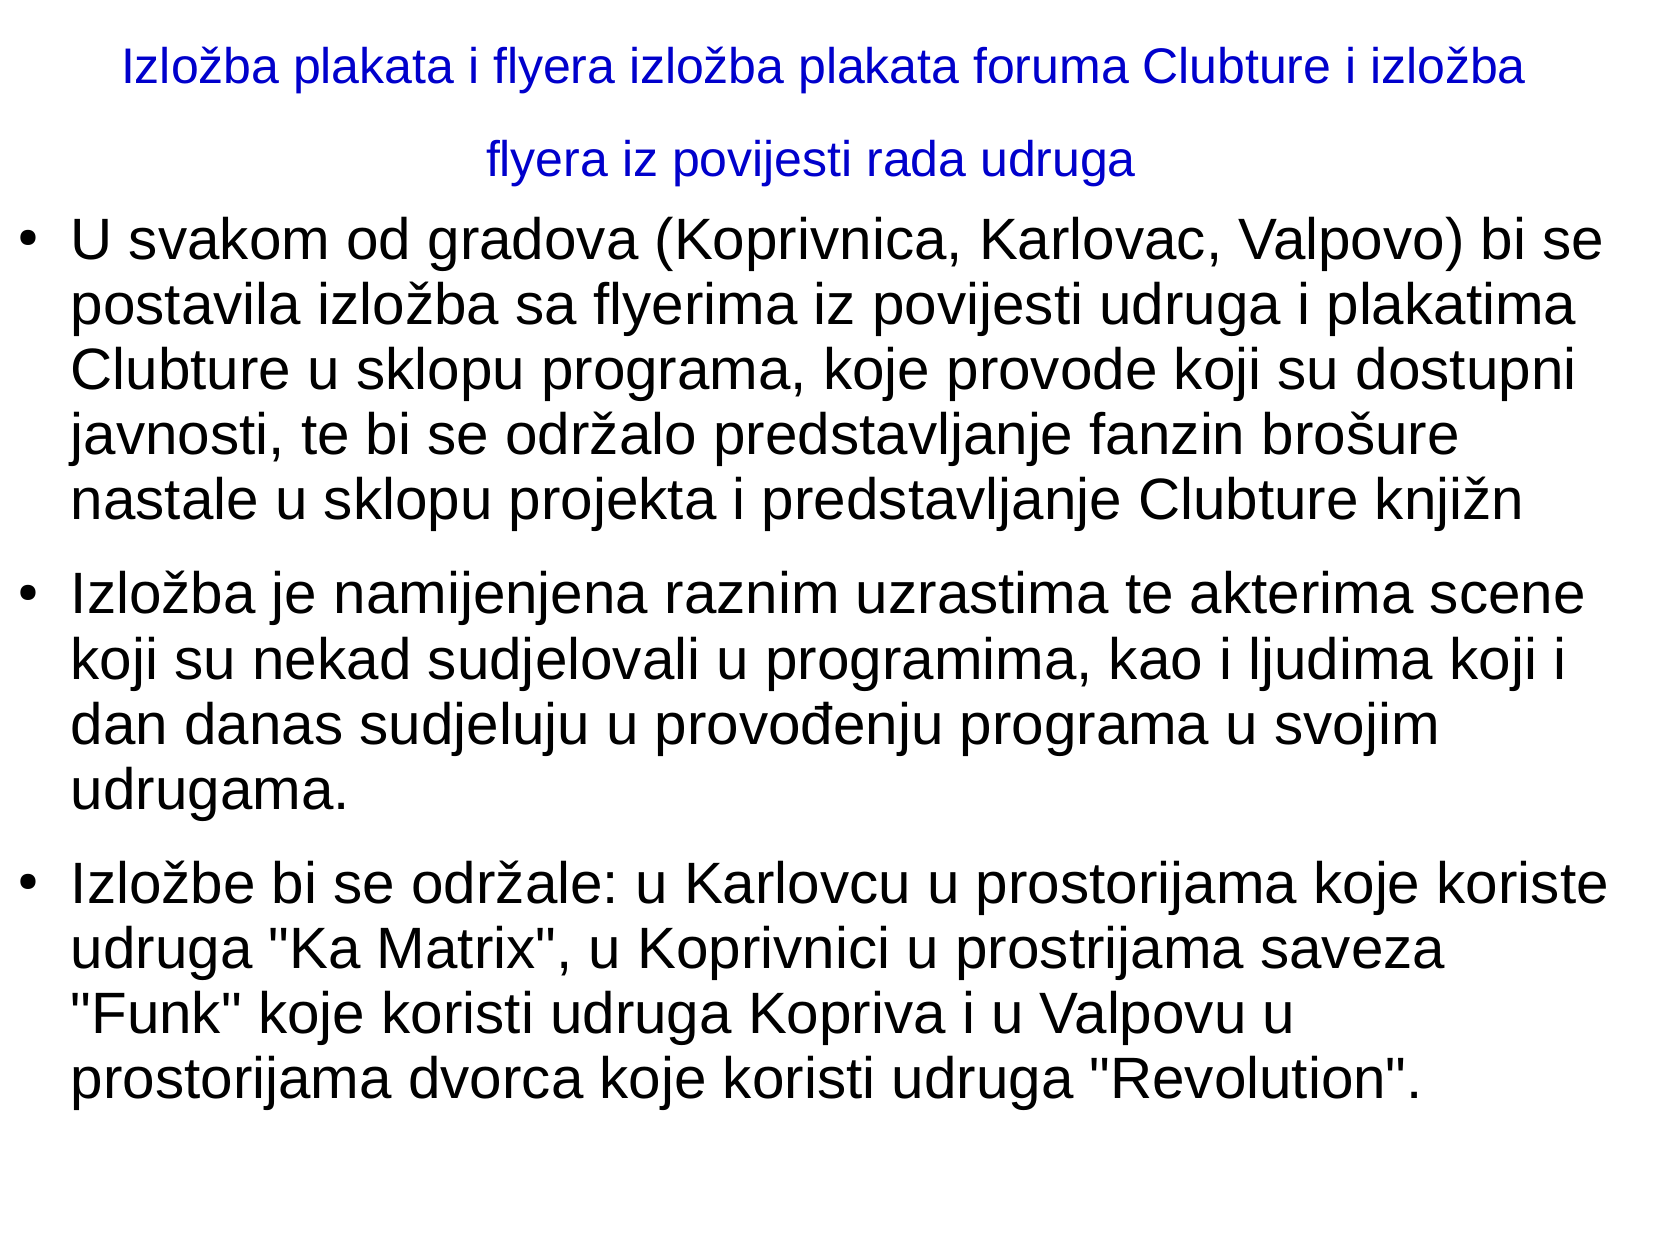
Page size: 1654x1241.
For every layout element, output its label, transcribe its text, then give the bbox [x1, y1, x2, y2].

title Izložba plakata i flyera izložba plakata foruma Clubture i izložba flyera iz povijesti rada udruga [112, 29, 1536, 205]
list U svakom od gradova (Koprivnica, Karlovac, Valpovo) bi se postavila izložba sa flyerima iz povijesti udruga i plakatima Clubture u sklopu programa, koje provode koji su dostupni javnosti, te bi se održalo predstavljanje fanzin brošure nastale u sklopu projekta i predstavljanje Clubture knjižn Izložba je namijenjena raznim uzrastima te akterima scene koji su nekad sudjelovali u programima, kao i ljudima koji i dan danas sudjeluju u provođenju programa u svojim udrugama. Izložbe bi se održale: u Karlovcu u prostorijama koje koriste udruga "Ka Matrix", u Koprivnici u prostrijama saveza "Funk" koje koristi udruga Kopriva i u Valpovu u prostorijama dvorca koje koristi udruga "Revolution". [0, 206, 1625, 1241]
